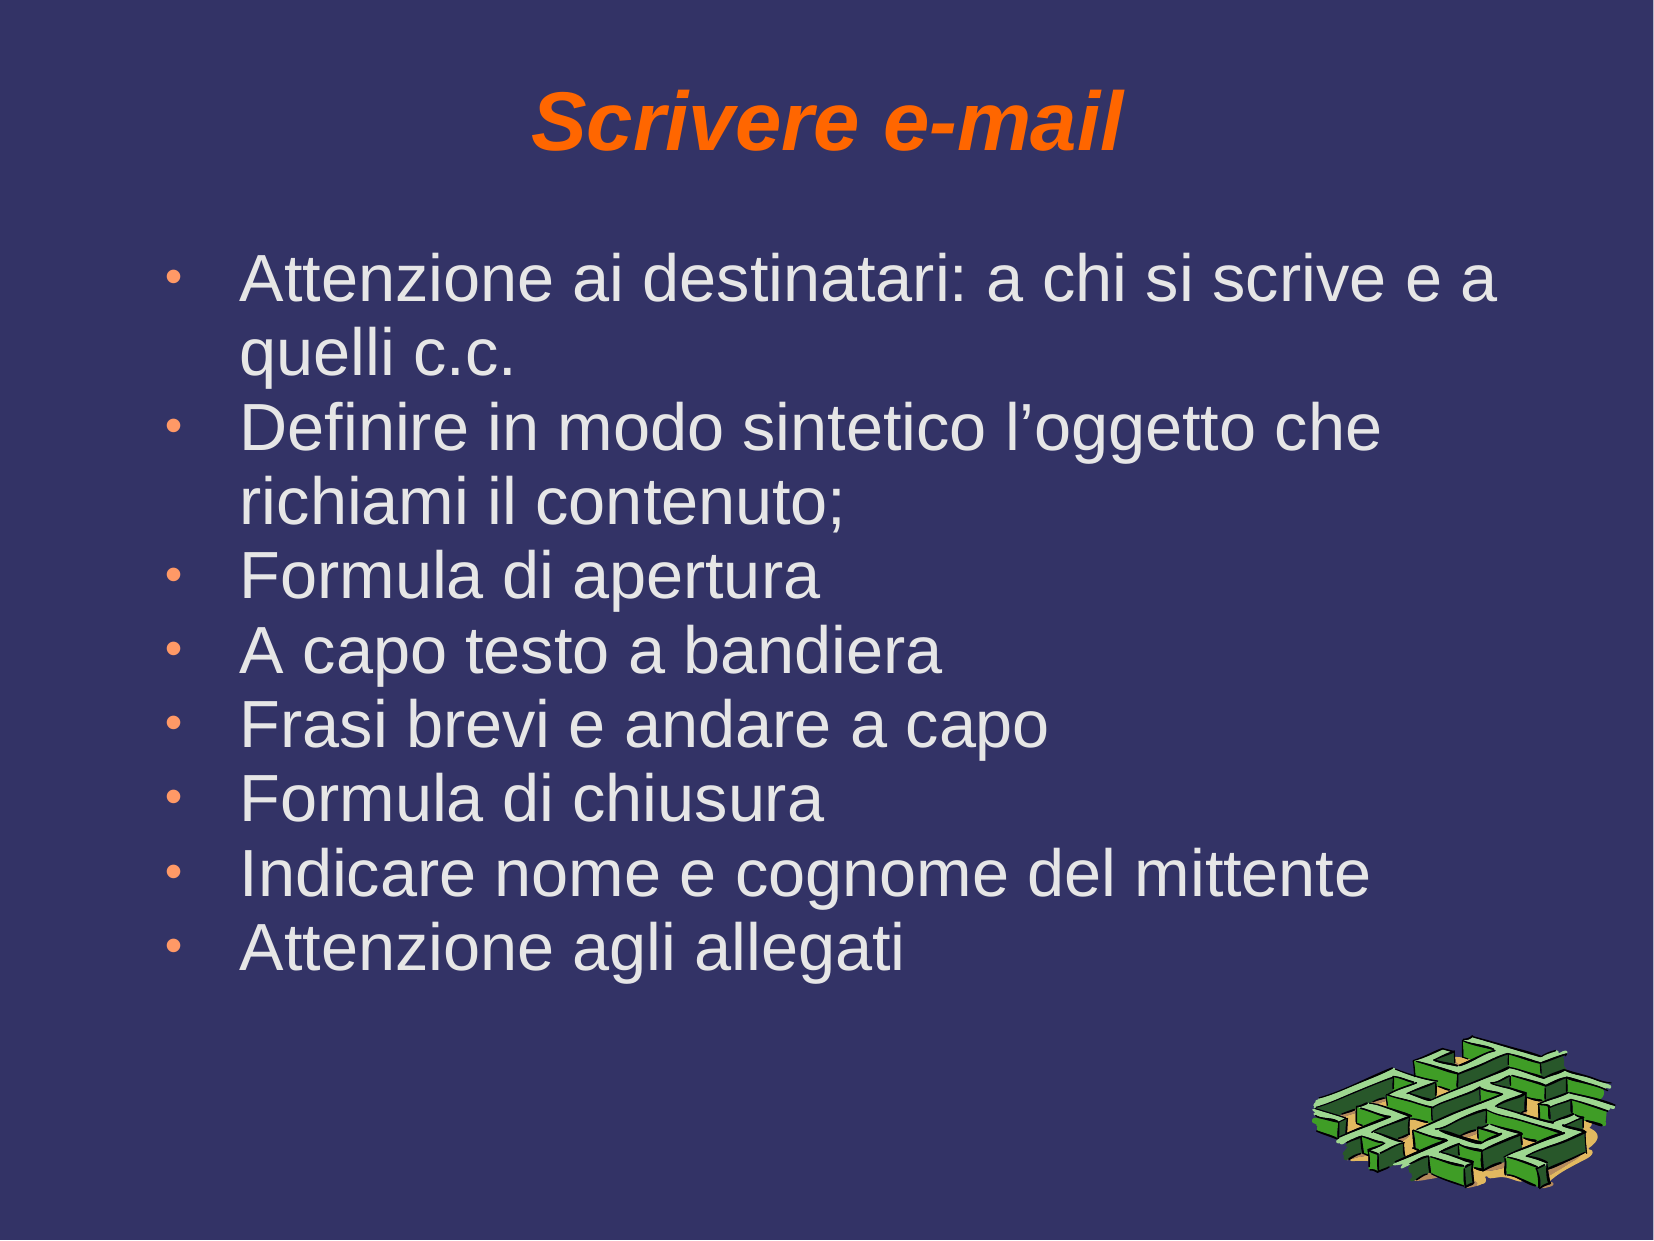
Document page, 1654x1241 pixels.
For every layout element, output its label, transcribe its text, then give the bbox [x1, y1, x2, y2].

text_box Attenzione ai destinatari: a chi si scrive e a quelli c.c. Definire in modo sintetico l’oggetto che richiami il contenuto; Formula di apertura A capo testo a bandiera Frasi brevi e andare a capo Formula di chiusura Indicare nome e cognome del mittente Attenzione agli allegati [153, 241, 1544, 1023]
text_box Scrivere e-mail [121, 19, 1534, 227]
